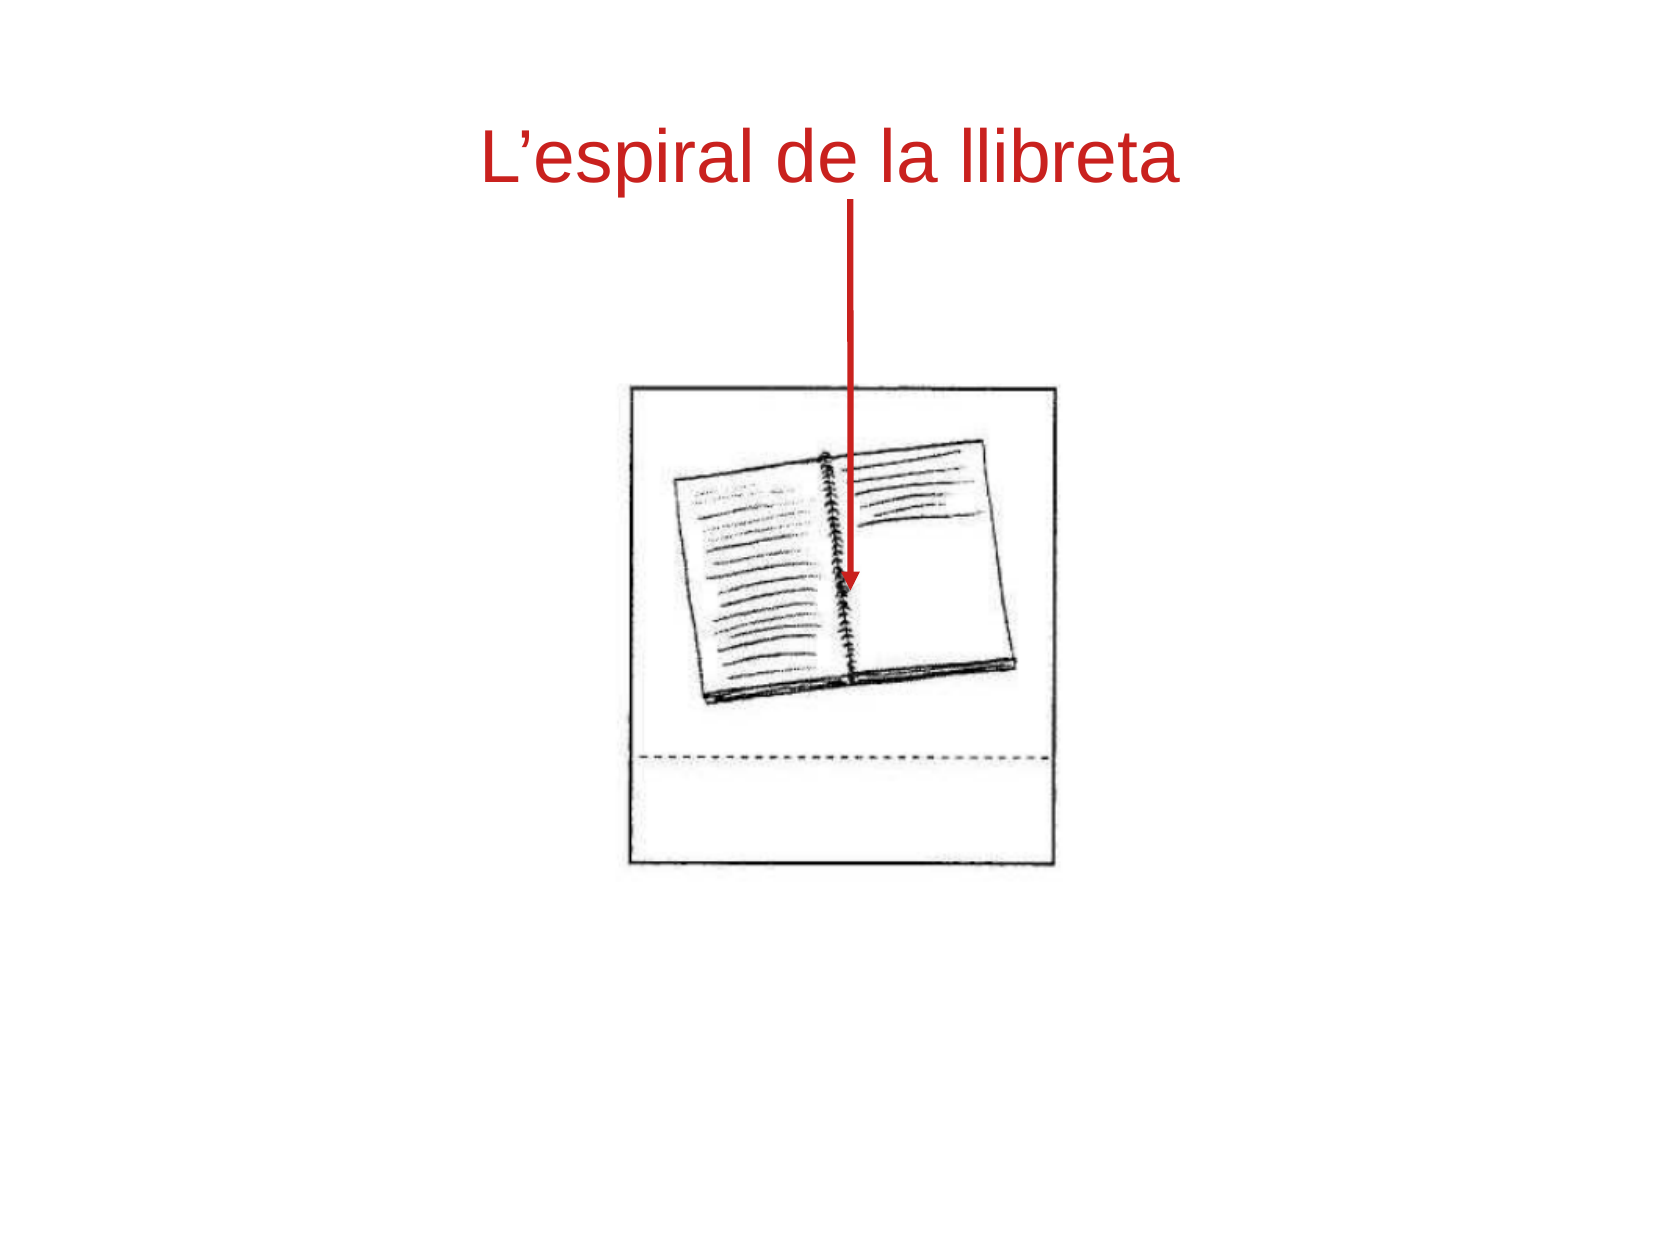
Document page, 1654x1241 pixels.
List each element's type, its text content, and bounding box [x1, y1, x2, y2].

picture [605, 368, 1070, 882]
text_box L’espiral de la llibreta [289, 49, 1371, 257]
